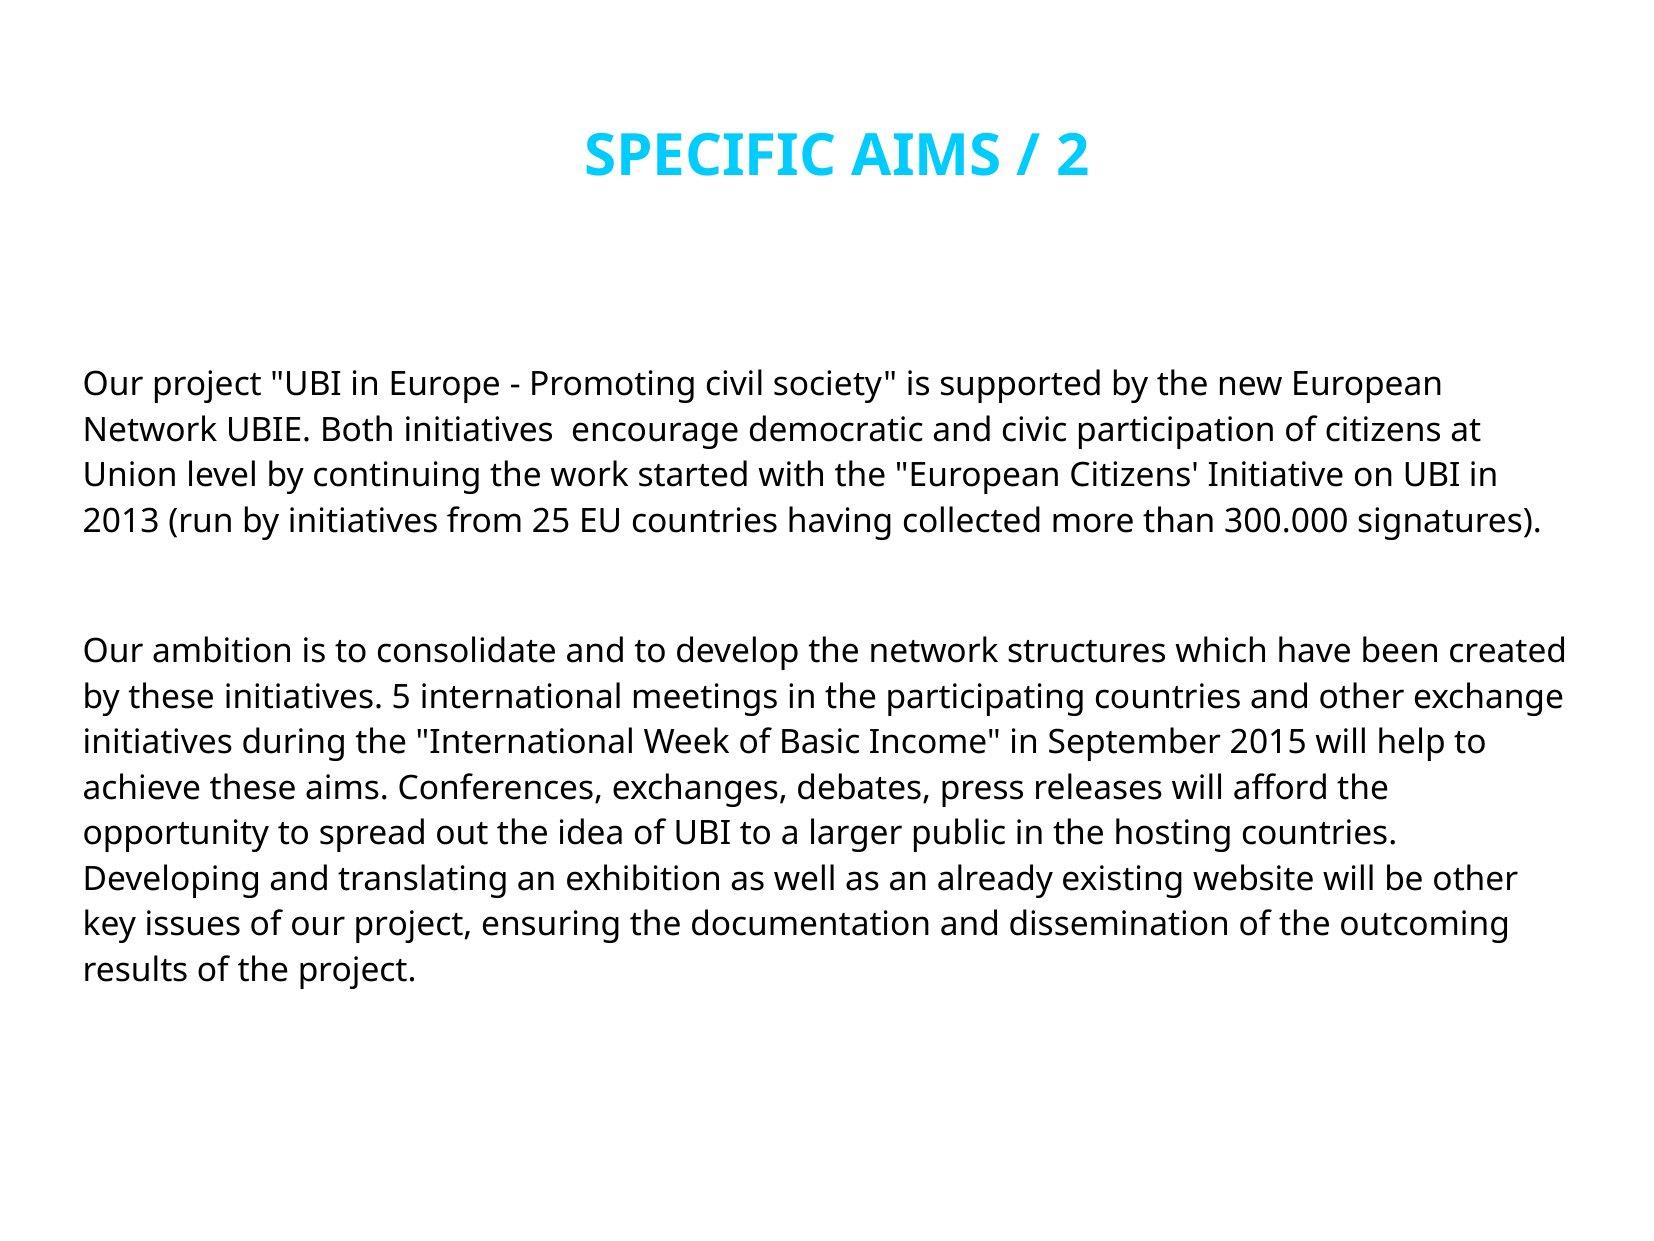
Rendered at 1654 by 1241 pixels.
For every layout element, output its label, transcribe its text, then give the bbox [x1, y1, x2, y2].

title SPECIFIC AIMS / 2 [82, 49, 1571, 257]
list Our project "UBI in Europe - Promoting civil society" is supported by the new European Network UBIE. Both initiatives encourage democratic and civic participation of citizens at Union level by continuing the work started with the "European Citizens' Initiative on UBI in 2013 (run by initiatives from 25 EU countries having collected more than 300.000 signatures). Our ambition is to consolidate and to develop the network structures which have been created by these initiatives. 5 international meetings in the participating countries and other exchange initiatives during the "International Week of Basic Income" in September 2015 will help to achieve these aims. Conferences, exchanges, debates, press releases will afford the opportunity to spread out the idea of UBI to a larger public in the hosting countries. Developing and translating an exhibition as well as an already existing website will be other key issues of our project, ensuring the documentation and dissemination of the outcoming results of the project. [82, 290, 1571, 1010]
